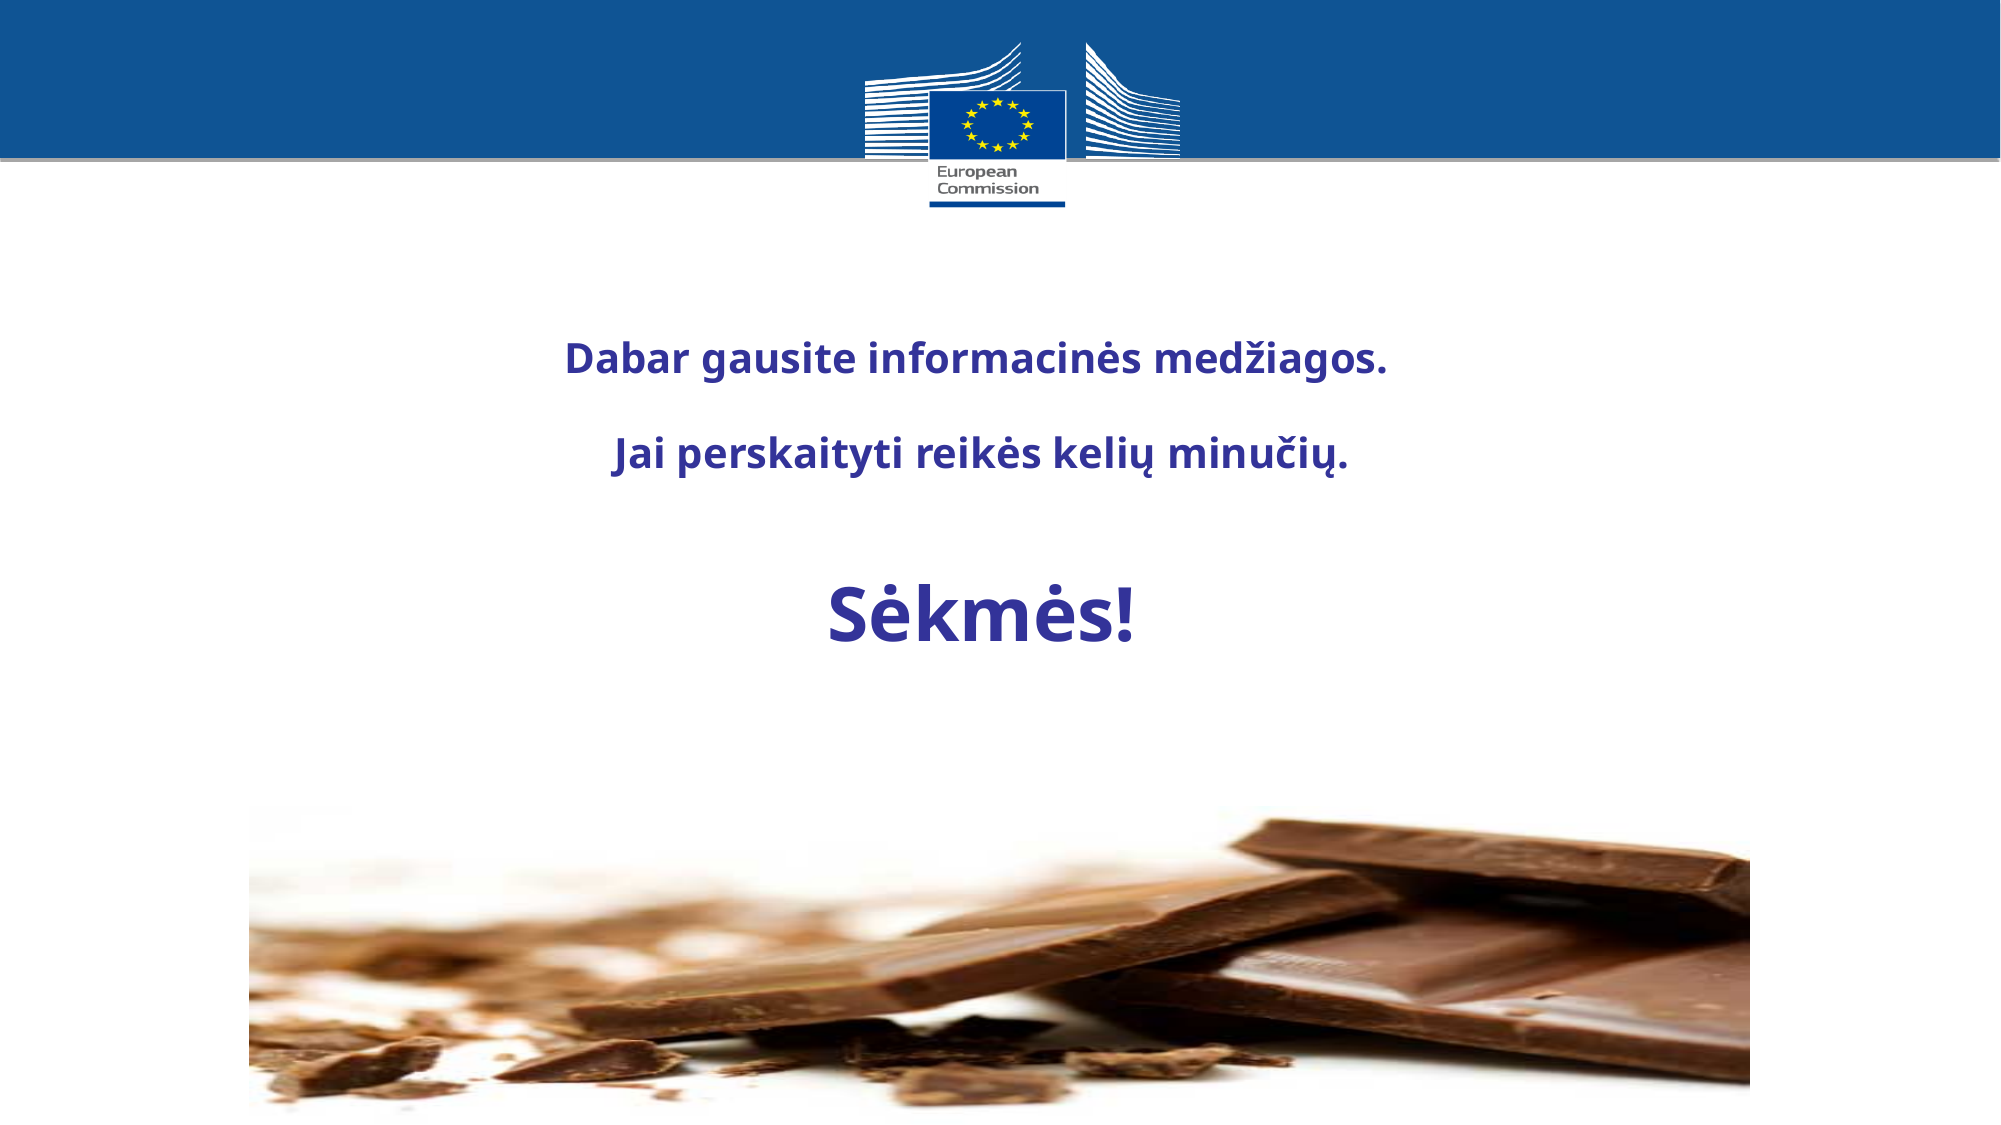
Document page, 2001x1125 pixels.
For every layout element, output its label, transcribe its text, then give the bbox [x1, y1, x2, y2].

picture [249, 806, 1750, 1125]
text_box Dabar gausite informacinės medžiagos. Jai perskaityti reikės kelių minučių. Sėkmės! [255, 242, 1650, 806]
